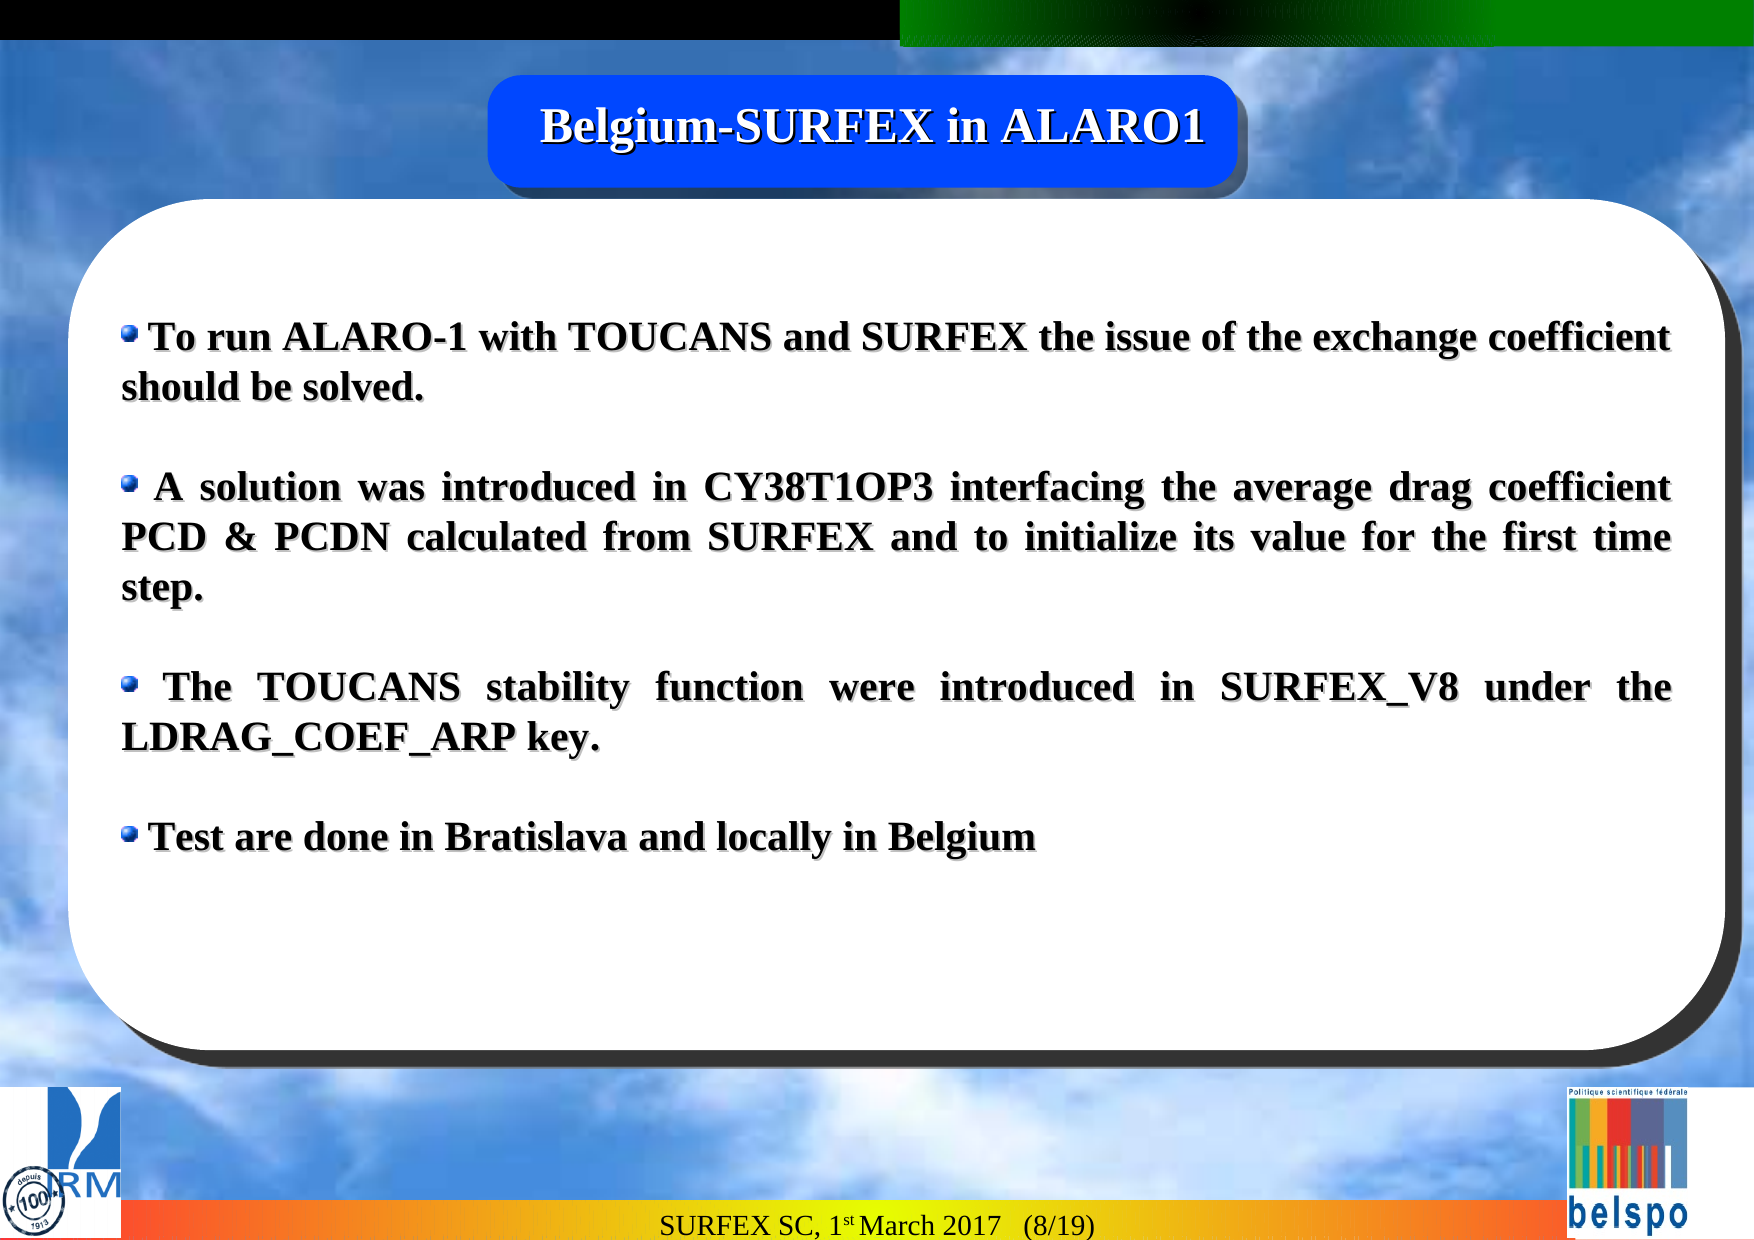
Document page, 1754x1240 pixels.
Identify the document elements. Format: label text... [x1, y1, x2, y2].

text_box [1575, 1087, 1754, 1240]
text_box To run ALARO-1 with TOUCANS and SURFEX the issue of the exchange coefficient should be solved. A solution was introduced in CY38T1OP3 interfacing the average drag coefficient PCD & PCDN calculated from SURFEX and to initialize its value for the first time step. The TOUCANS stability function were introduced in SURFEX_V8 under the LDRAG_COEF_ARP key. Test are done in Bratislava and locally in Belgium [106, 301, 1688, 1051]
text_box SURFEX SC, 1st March 2017 (8/19) [0, 1200, 1575, 1240]
text_box [487, 75, 1238, 188]
picture [0, 40, 1754, 1238]
text_box [68, 199, 1726, 1005]
text_box [0, 0, 1754, 47]
text_box Belgium-SURFEX in ALARO1 [525, 75, 1276, 160]
